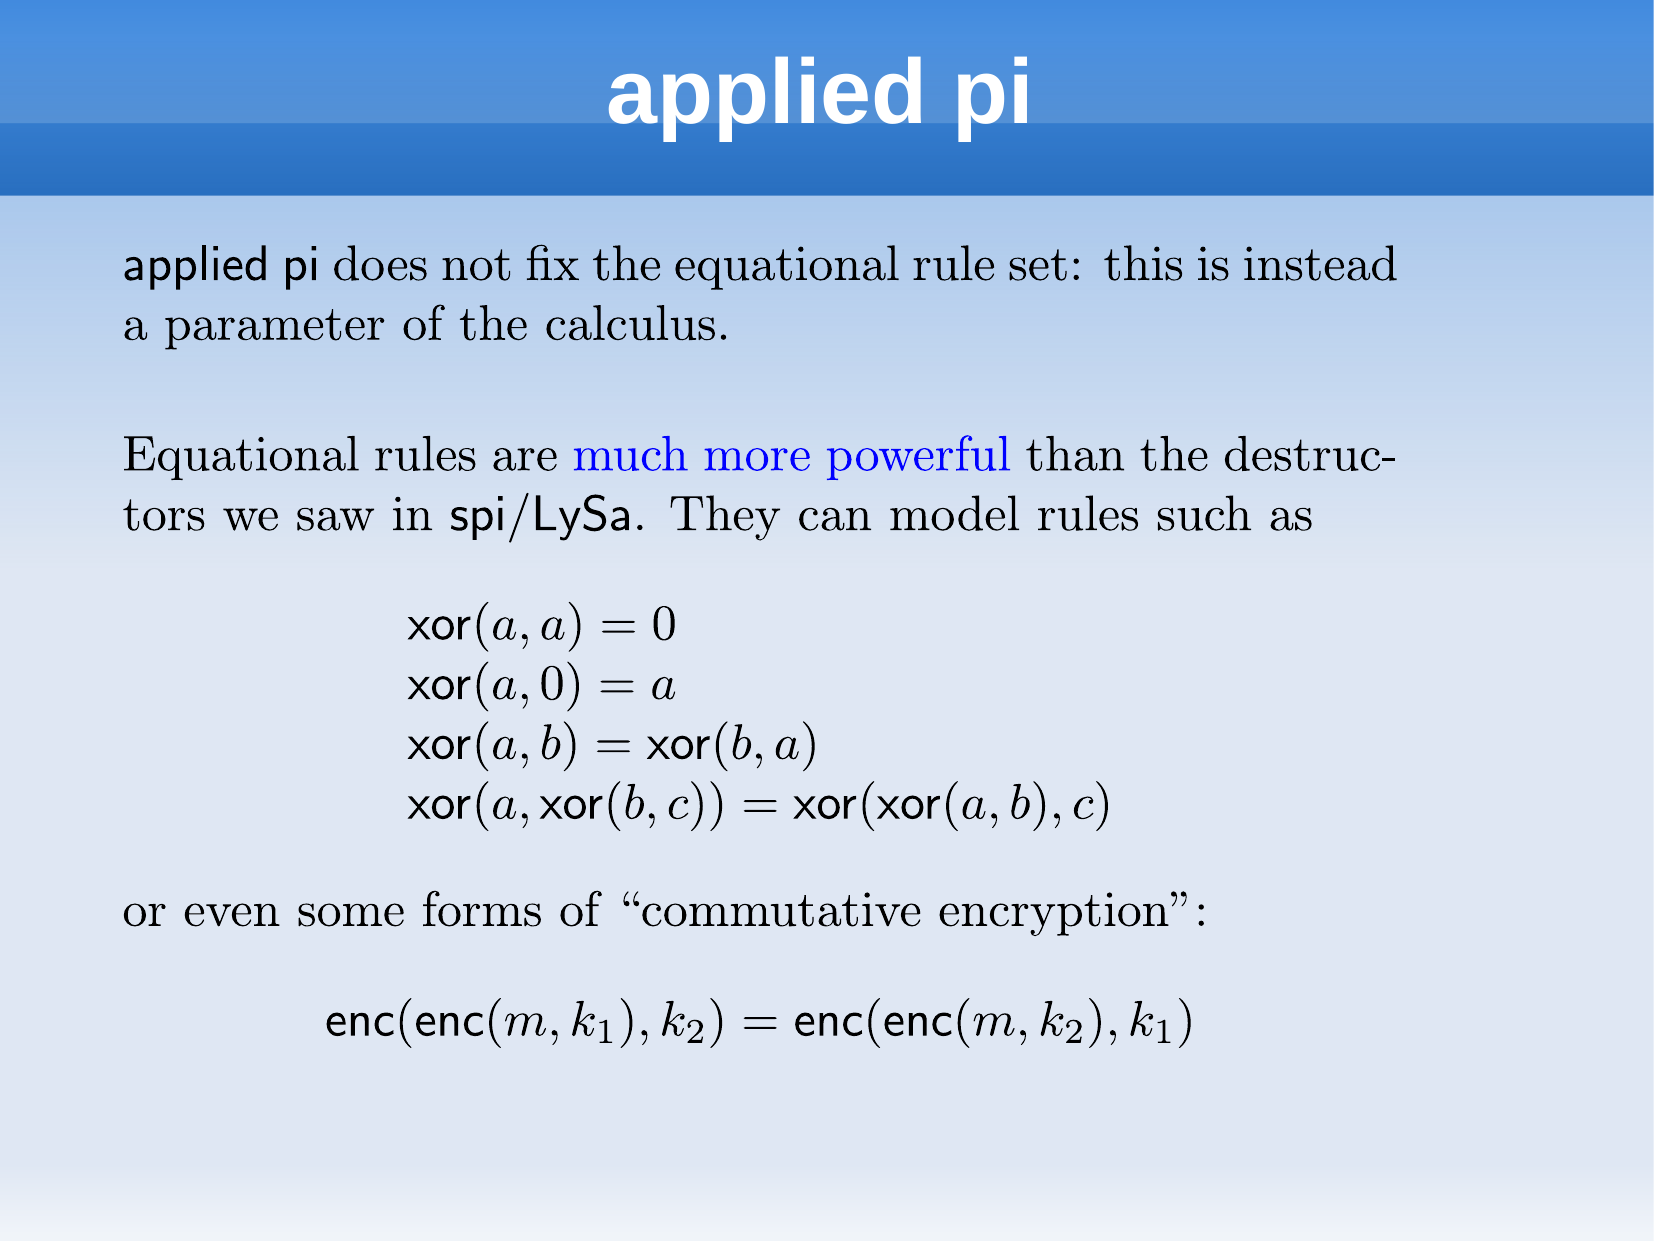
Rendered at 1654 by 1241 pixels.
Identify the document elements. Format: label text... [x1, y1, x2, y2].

picture [0, 0, 1654, 1241]
text_box [122, 244, 1399, 1049]
title applied pi [76, 0, 1565, 188]
